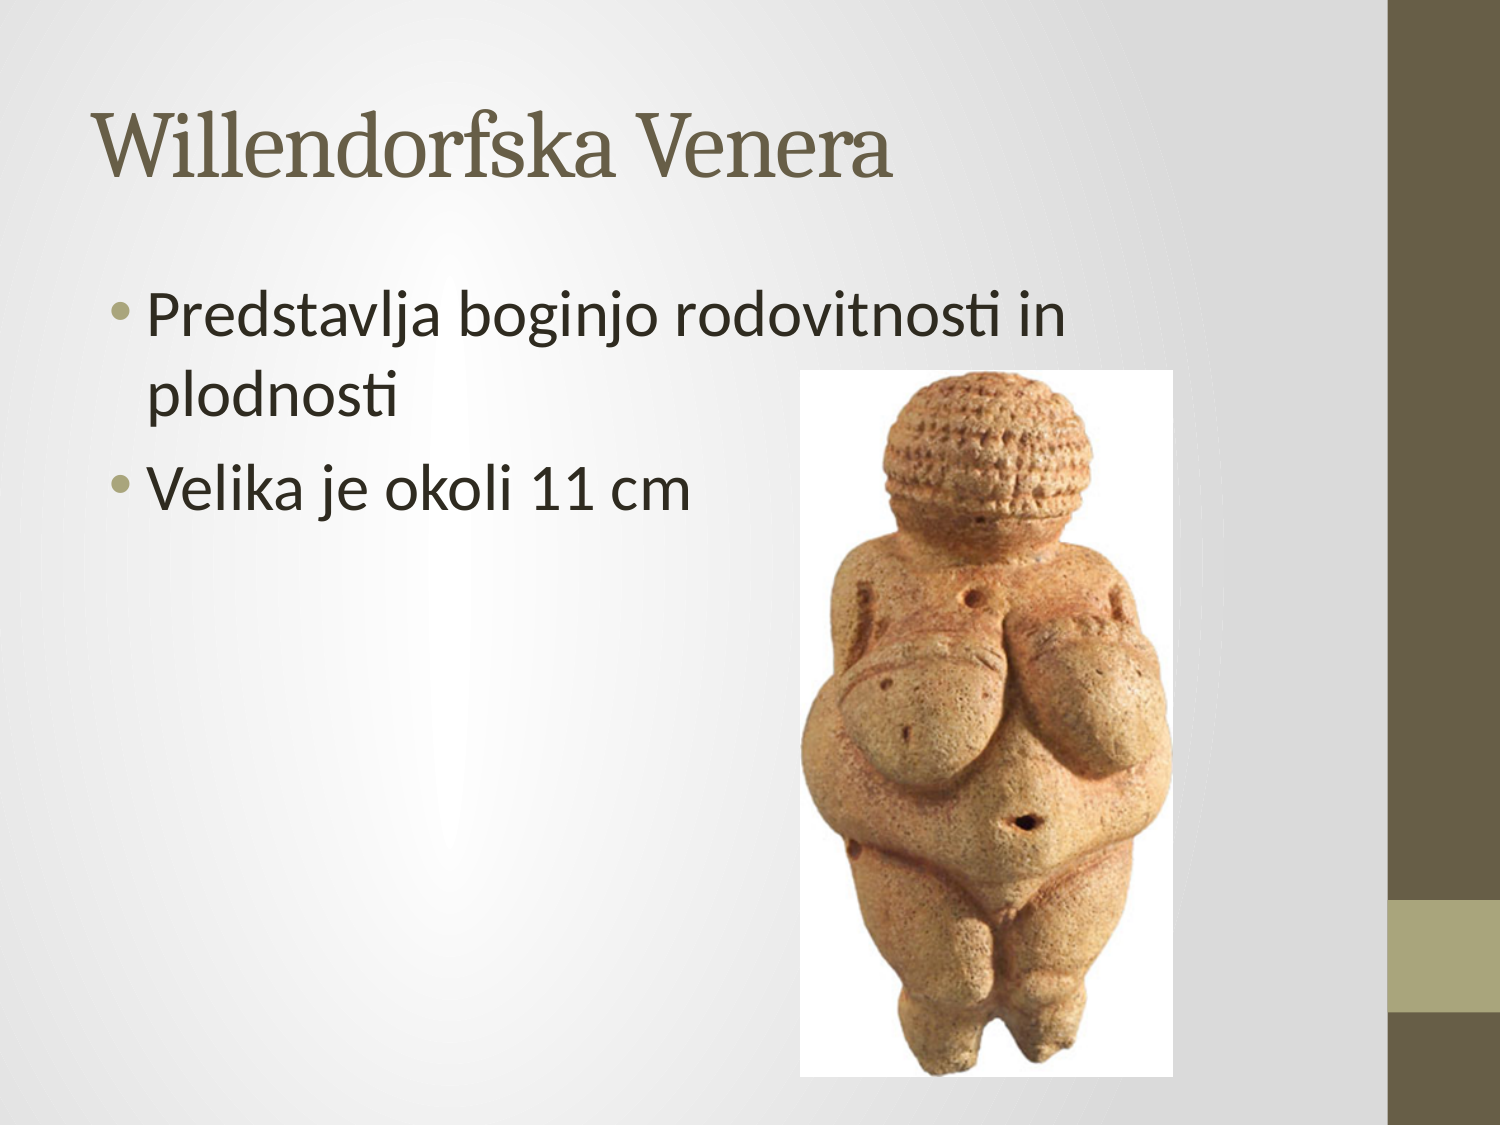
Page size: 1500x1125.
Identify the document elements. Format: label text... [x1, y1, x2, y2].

list Predstavlja boginjo rodovitnosti in plodnosti Velika je okoli 11 cm [75, 262, 1325, 1050]
title Willendorfska Venera [75, 45, 1325, 233]
picture [800, 370, 1173, 1077]
